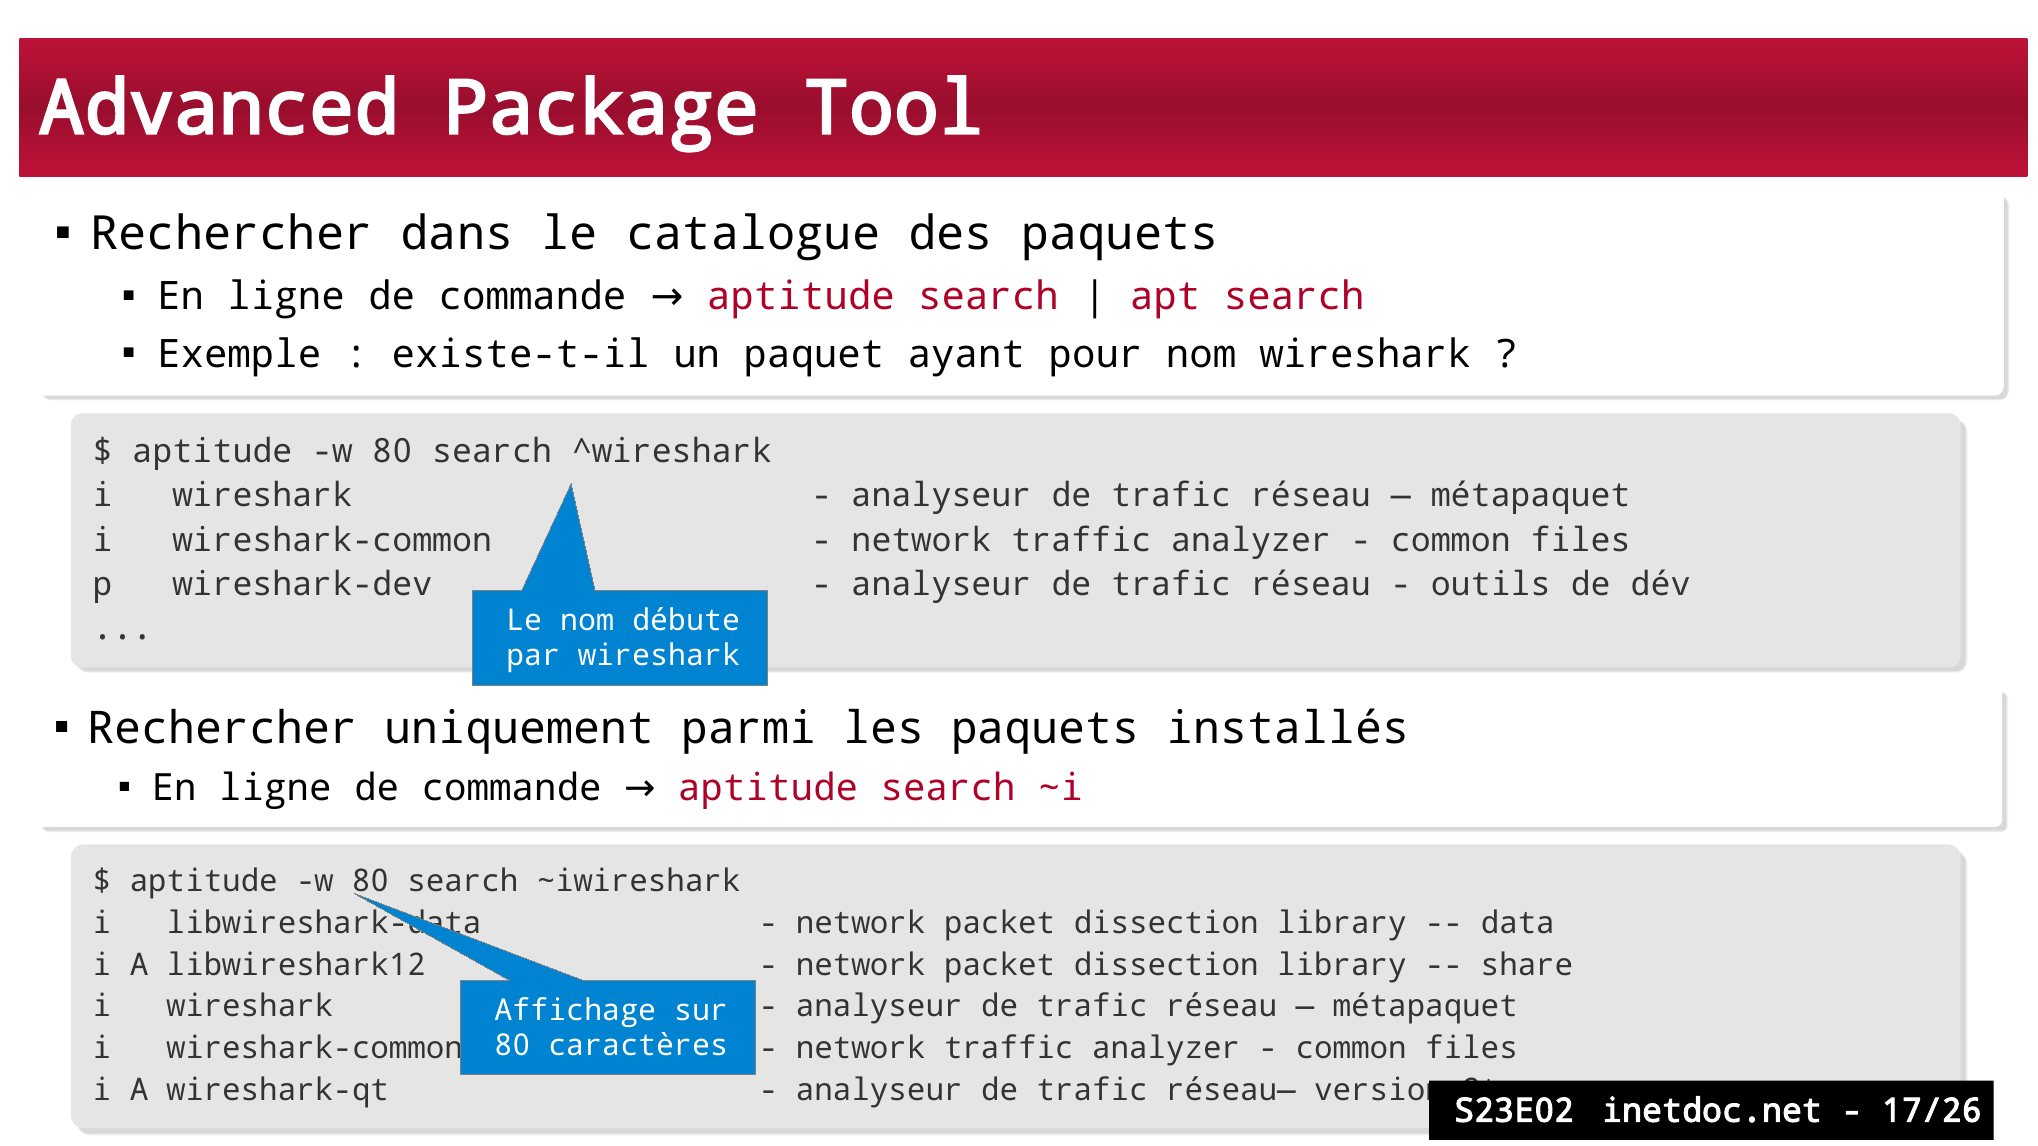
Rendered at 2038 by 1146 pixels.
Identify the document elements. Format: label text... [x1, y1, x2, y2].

text_box S23E02 inetdoc.net - <numéro>/26 [1429, 1080, 1994, 1140]
text_box Rechercher dans le catalogue des paquets En ligne de commande → aptitude search | apt search Exemple : existe-t-il un paquet ayant pour nom wireshark ? [35, 188, 2004, 396]
text_box $ aptitude -w 80 search ~iwireshark i libwireshark-data - network packet dissection library -- data i A libwireshark12 - network packet dissection library -- share i wireshark - analyseur de trafic réseau — métapaquet i wireshark-common - network traffic analyzer - common files i A wireshark-qt - analyseur de trafic réseau— version Qt [70, 844, 1961, 1129]
text_box $ aptitude -w 80 search ^wireshark i wireshark - analyseur de trafic réseau — métapaquet i wireshark-common - network traffic analyzer - common files p wireshark-dev - analyseur de trafic réseau - outils de dév ... [70, 413, 1961, 668]
text_box Advanced Package Tool [19, 38, 2028, 177]
text_box Rechercher uniquement parmi les paquets installés En ligne de commande → aptitude search ~i [35, 685, 2003, 827]
text_box Affichage sur 80 caractères [354, 893, 756, 1075]
text_box Le nom débute par wireshark [472, 483, 768, 686]
